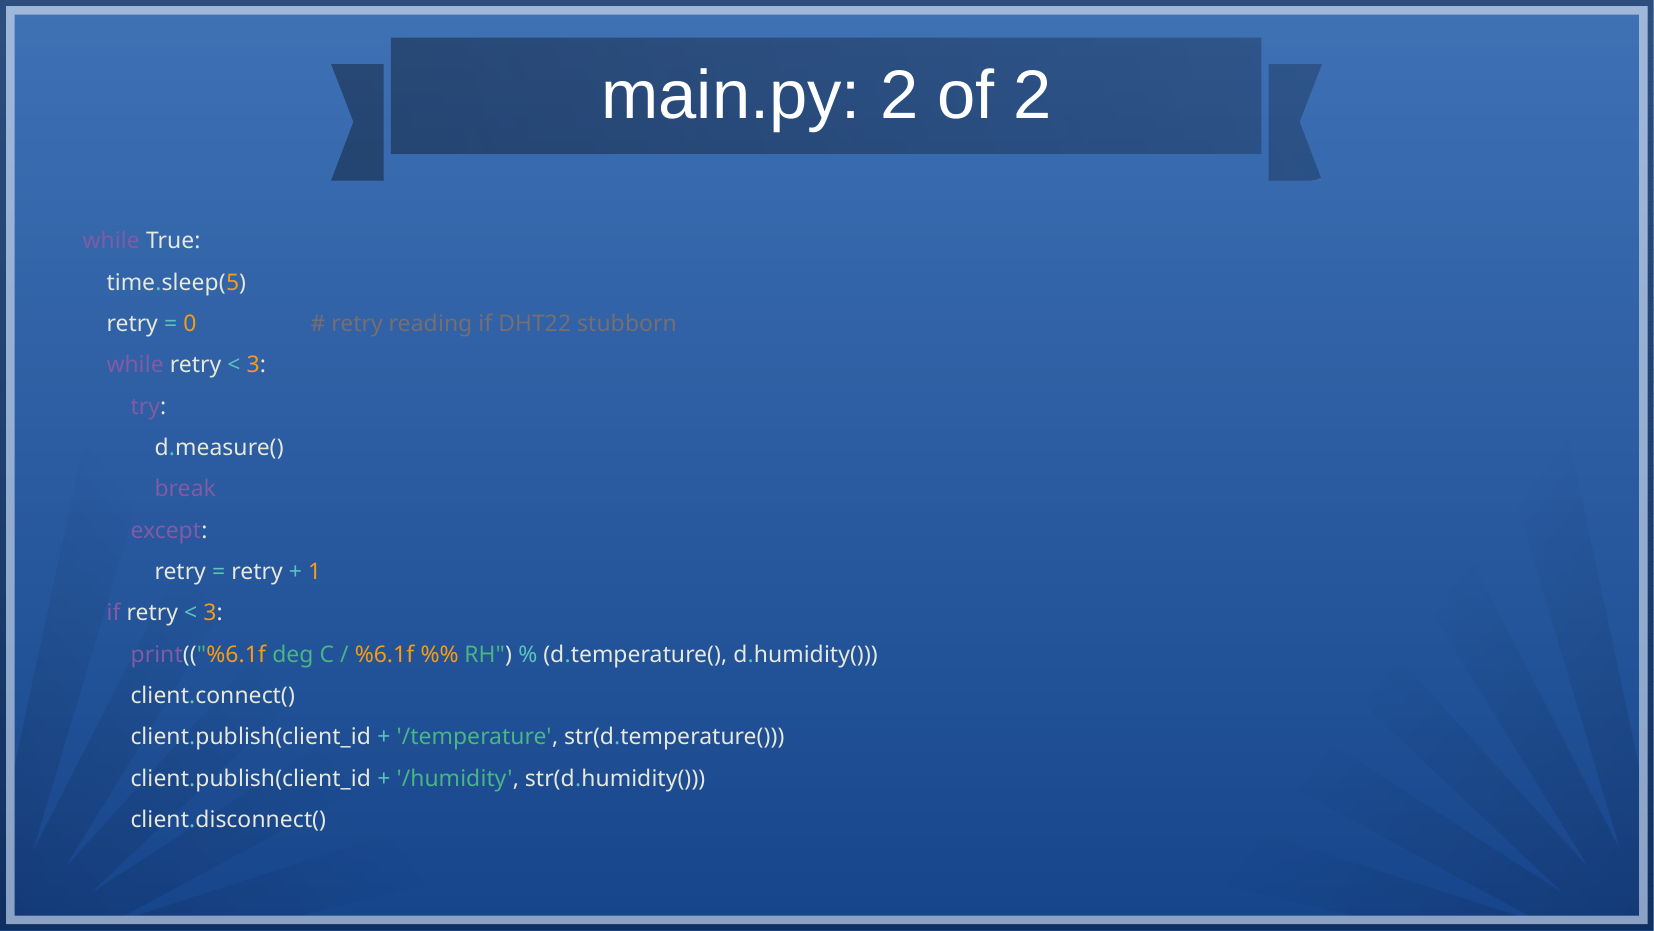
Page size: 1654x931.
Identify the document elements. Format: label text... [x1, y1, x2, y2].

title main.py: 2 of 2 [389, 35, 1264, 154]
list while True: time.sleep(5) retry = 0 # retry reading if DHT22 stubborn while retry < 3: try: d.measure() break except: retry = retry + 1 if retry < 3: print(("%6.1f deg C / %6.1f %% RH") % (d.temperature(), d.humidity())) client.connect() client.publish(client_id + '/temperature', str(d.temperature())) client.publish(client_id + '/humidity', str(d.humidity())) client.disconnect() [82, 224, 1571, 848]
